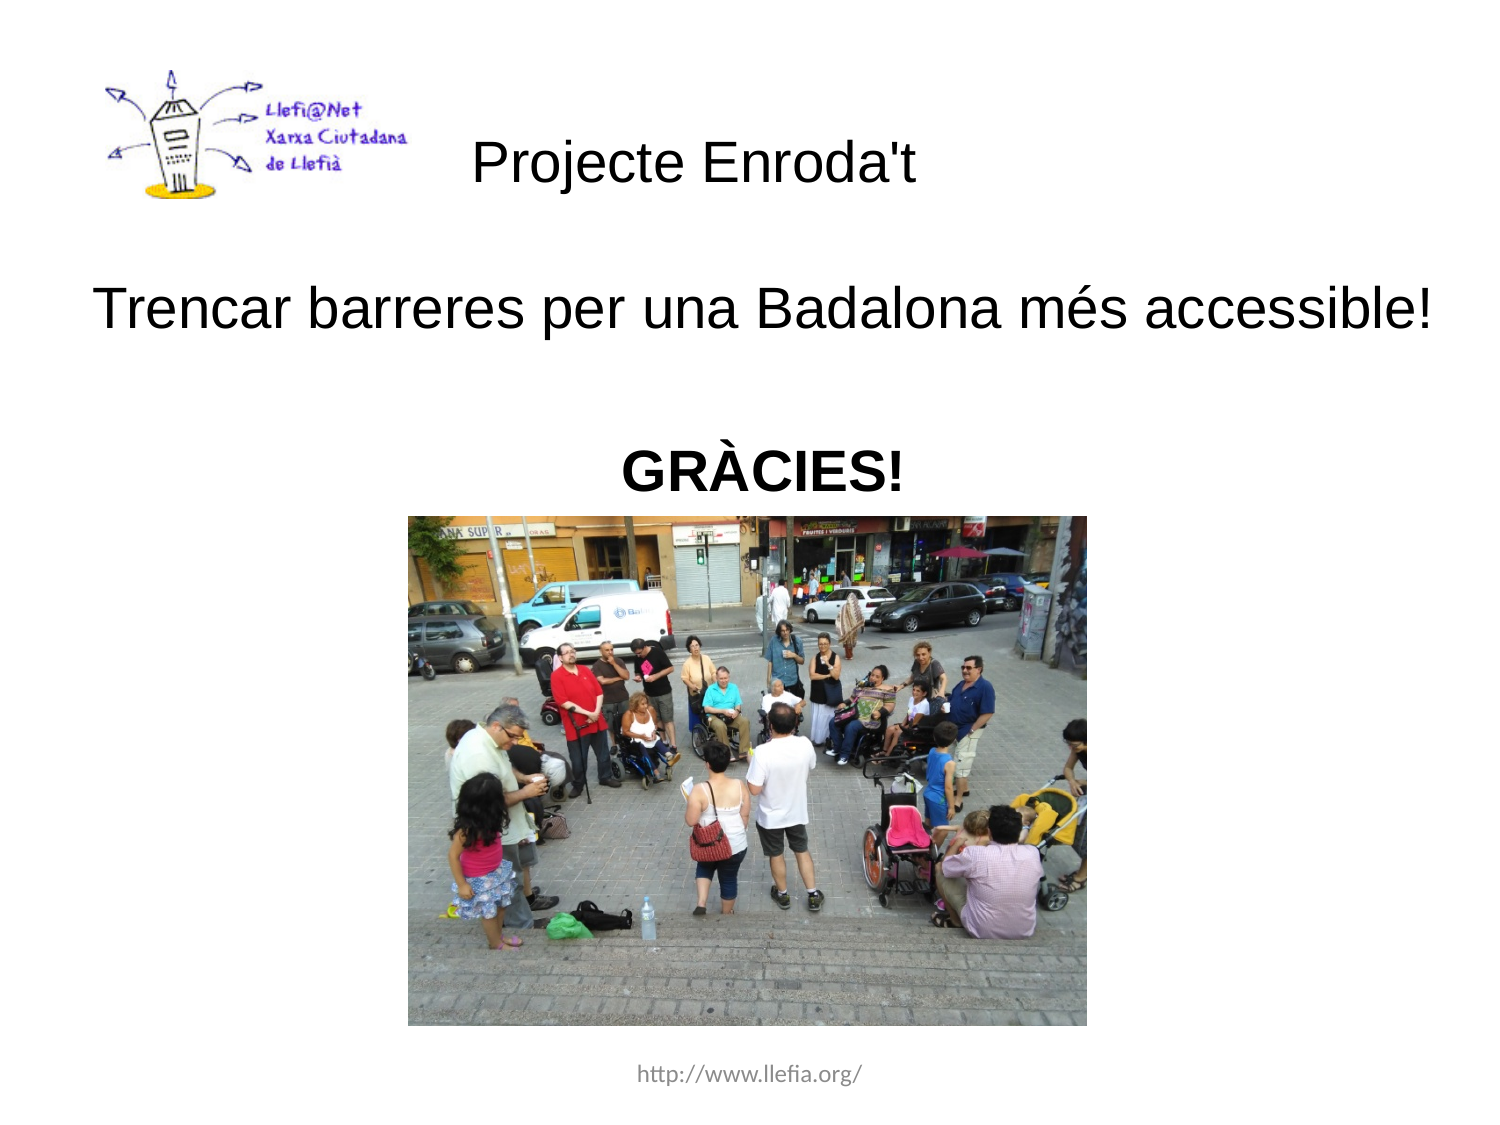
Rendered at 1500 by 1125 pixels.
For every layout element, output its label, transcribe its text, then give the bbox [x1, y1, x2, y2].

picture [105, 70, 412, 199]
picture [408, 762, 1087, 1026]
text_box Projecte Enroda't [456, 117, 1418, 202]
text_box http://www.llefia.org/ [512, 1042, 988, 1103]
list Trencar barreres per una Badalona més accessible! GRÀCIES! [75, 262, 1454, 762]
